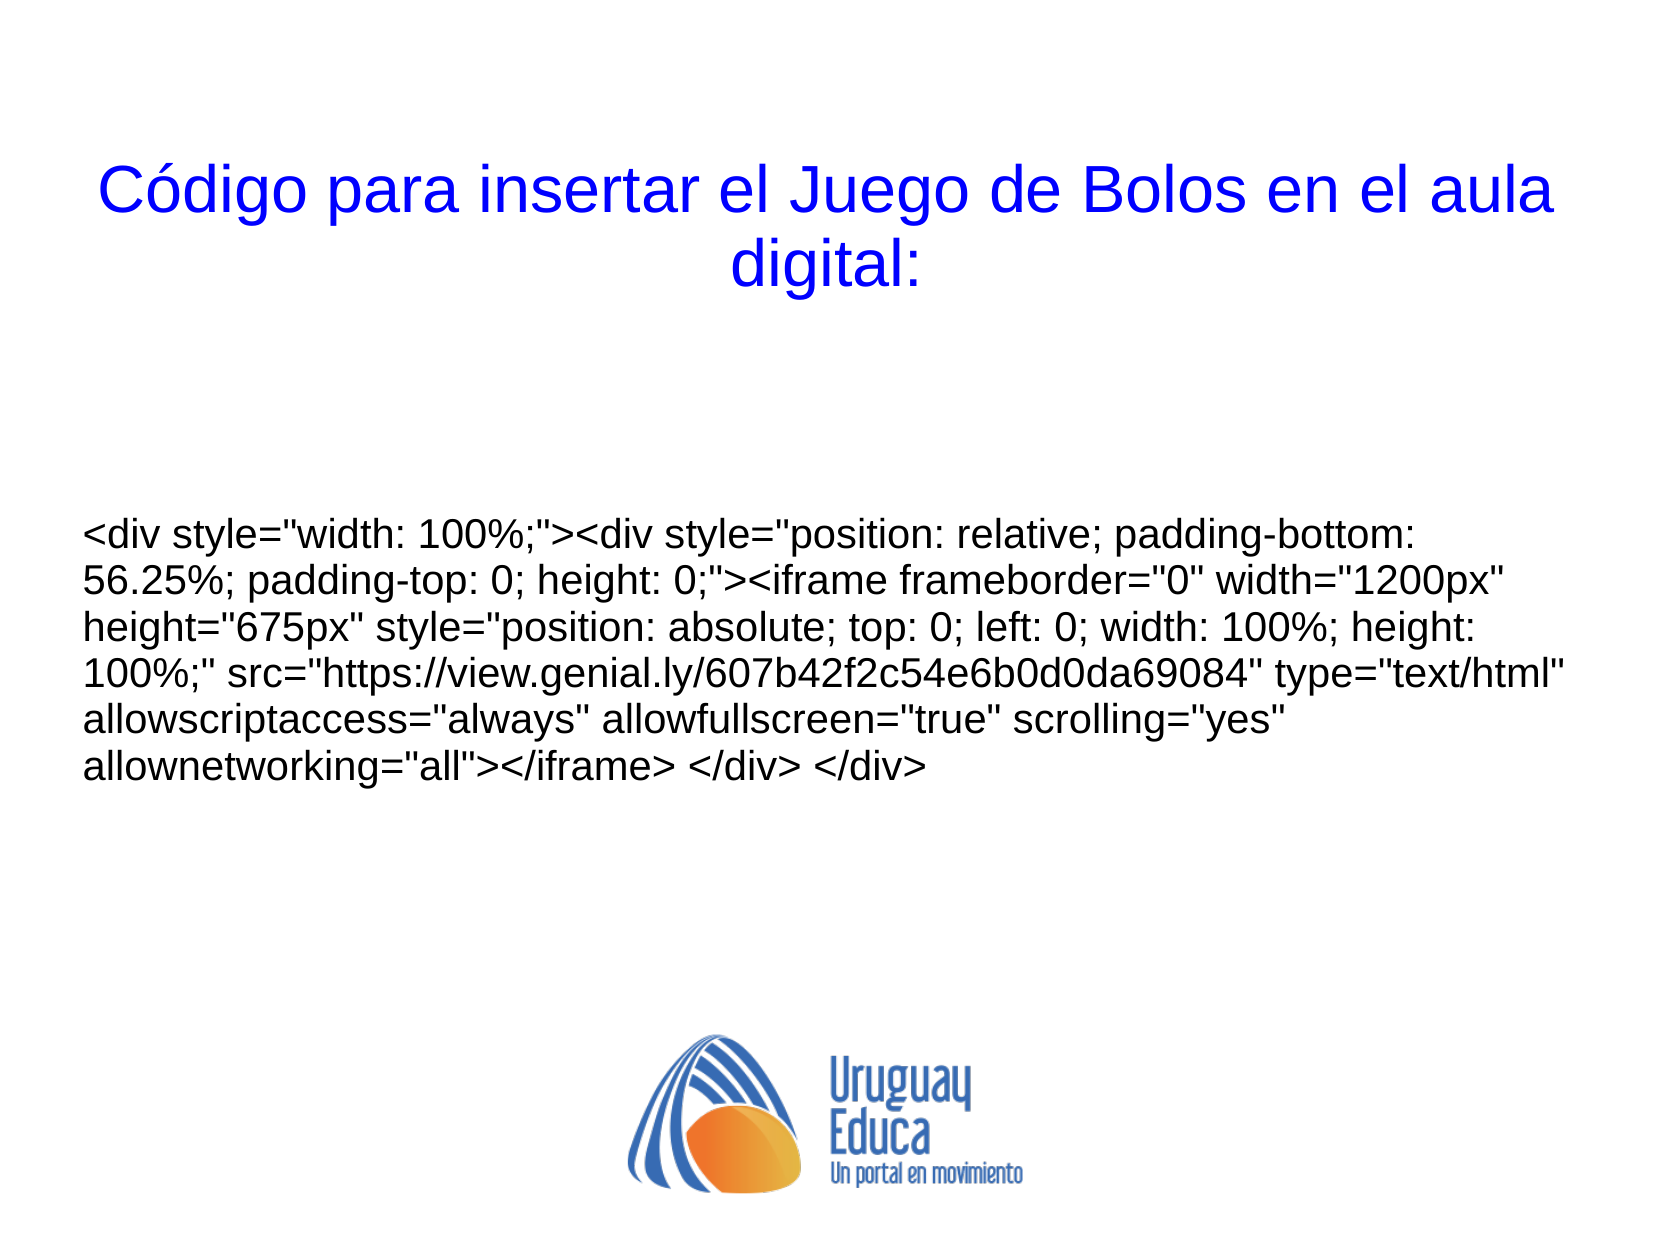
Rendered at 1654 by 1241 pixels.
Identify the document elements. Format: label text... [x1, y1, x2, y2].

subtitle <div style="width: 100%;"><div style="position: relative; padding-bottom: 56.25%; padding-top: 0; height: 0;"><iframe frameborder="0" width="1200px" height="675px" style="position: absolute; top: 0; left: 0; width: 100%; height: 100%;" src="https://view.genial.ly/607b42f2c54e6b0d0da69084" type="text/html" allowscriptaccess="always" allowfullscreen="true" scrolling="yes" allownetworking="all"></iframe> </div> </div> [82, 290, 1571, 1010]
picture [622, 1010, 1032, 1241]
title Código para insertar el Juego de Bolos en el aula digital: [82, 39, 1571, 290]
